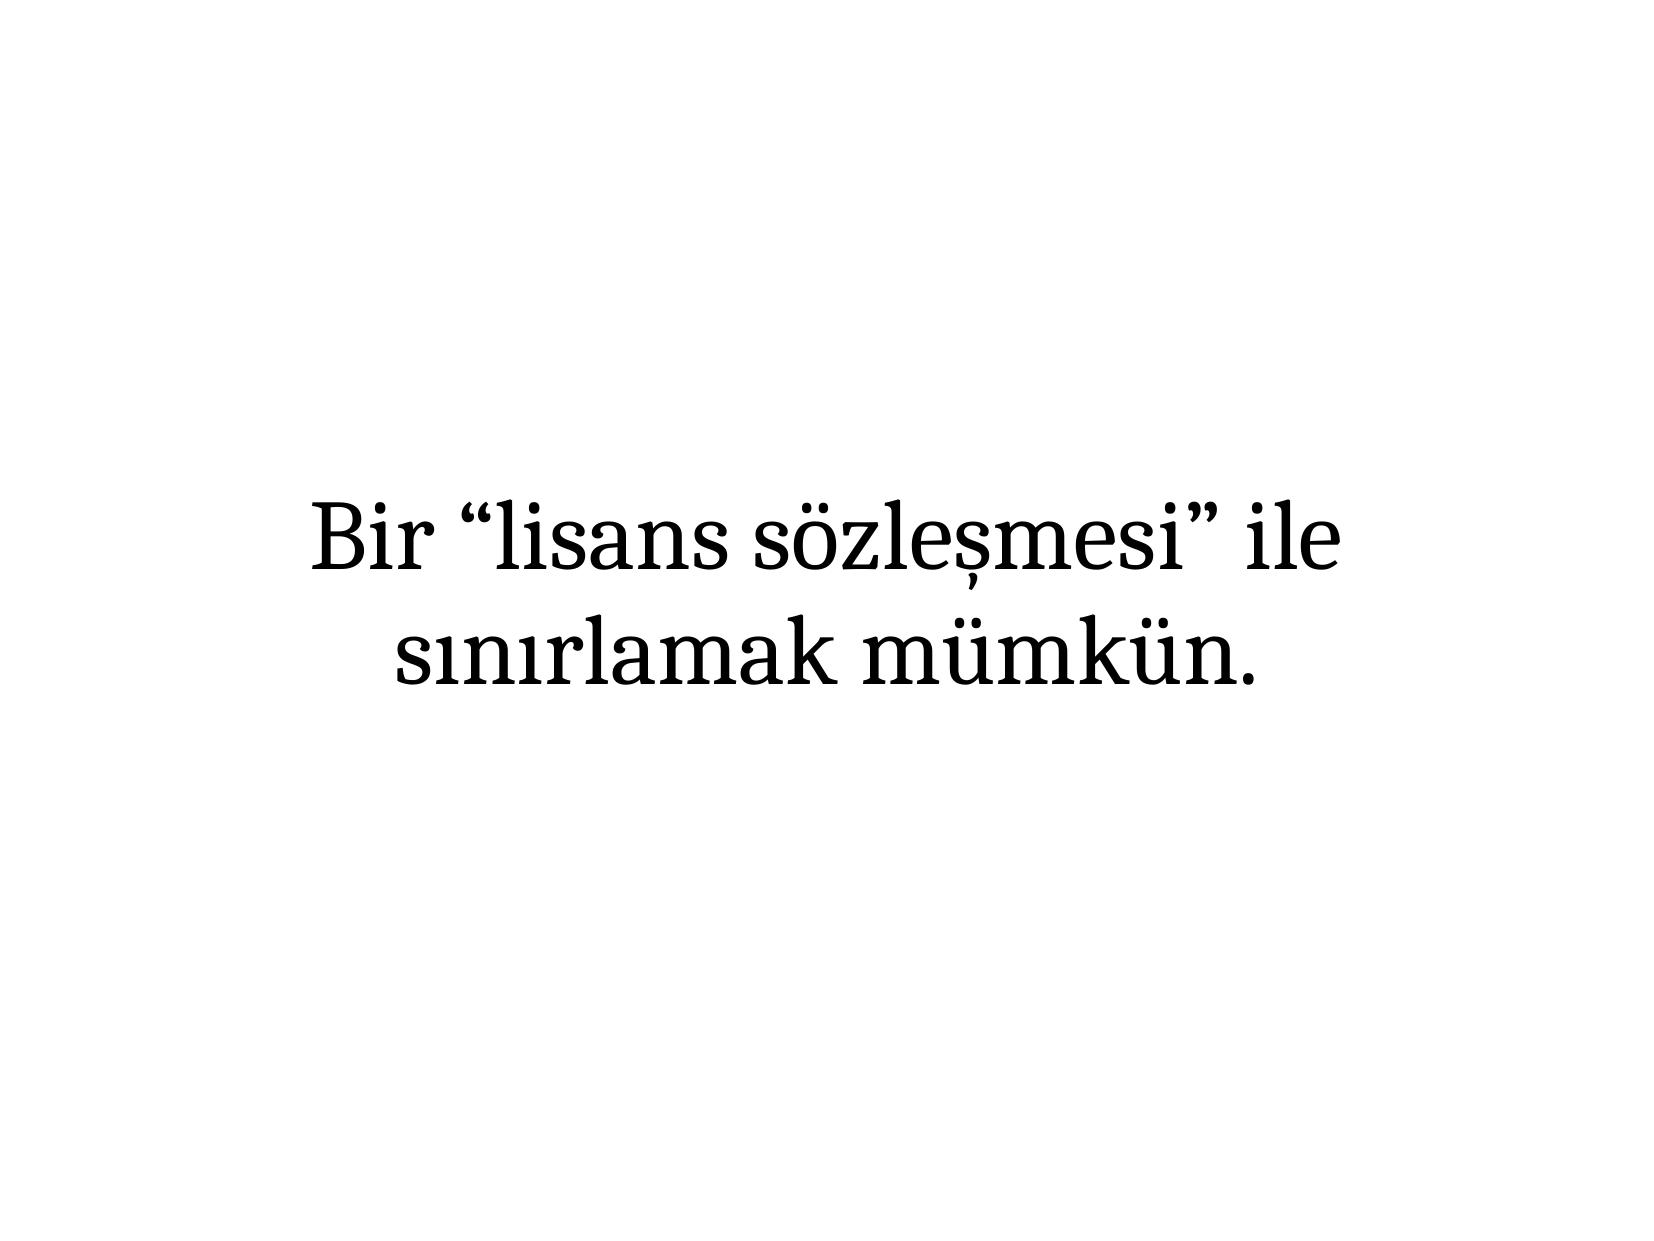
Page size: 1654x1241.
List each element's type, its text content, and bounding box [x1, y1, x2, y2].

title Bir “lisans sözleşmesi” ile sınırlamak mümkün. [82, 281, 1571, 908]
